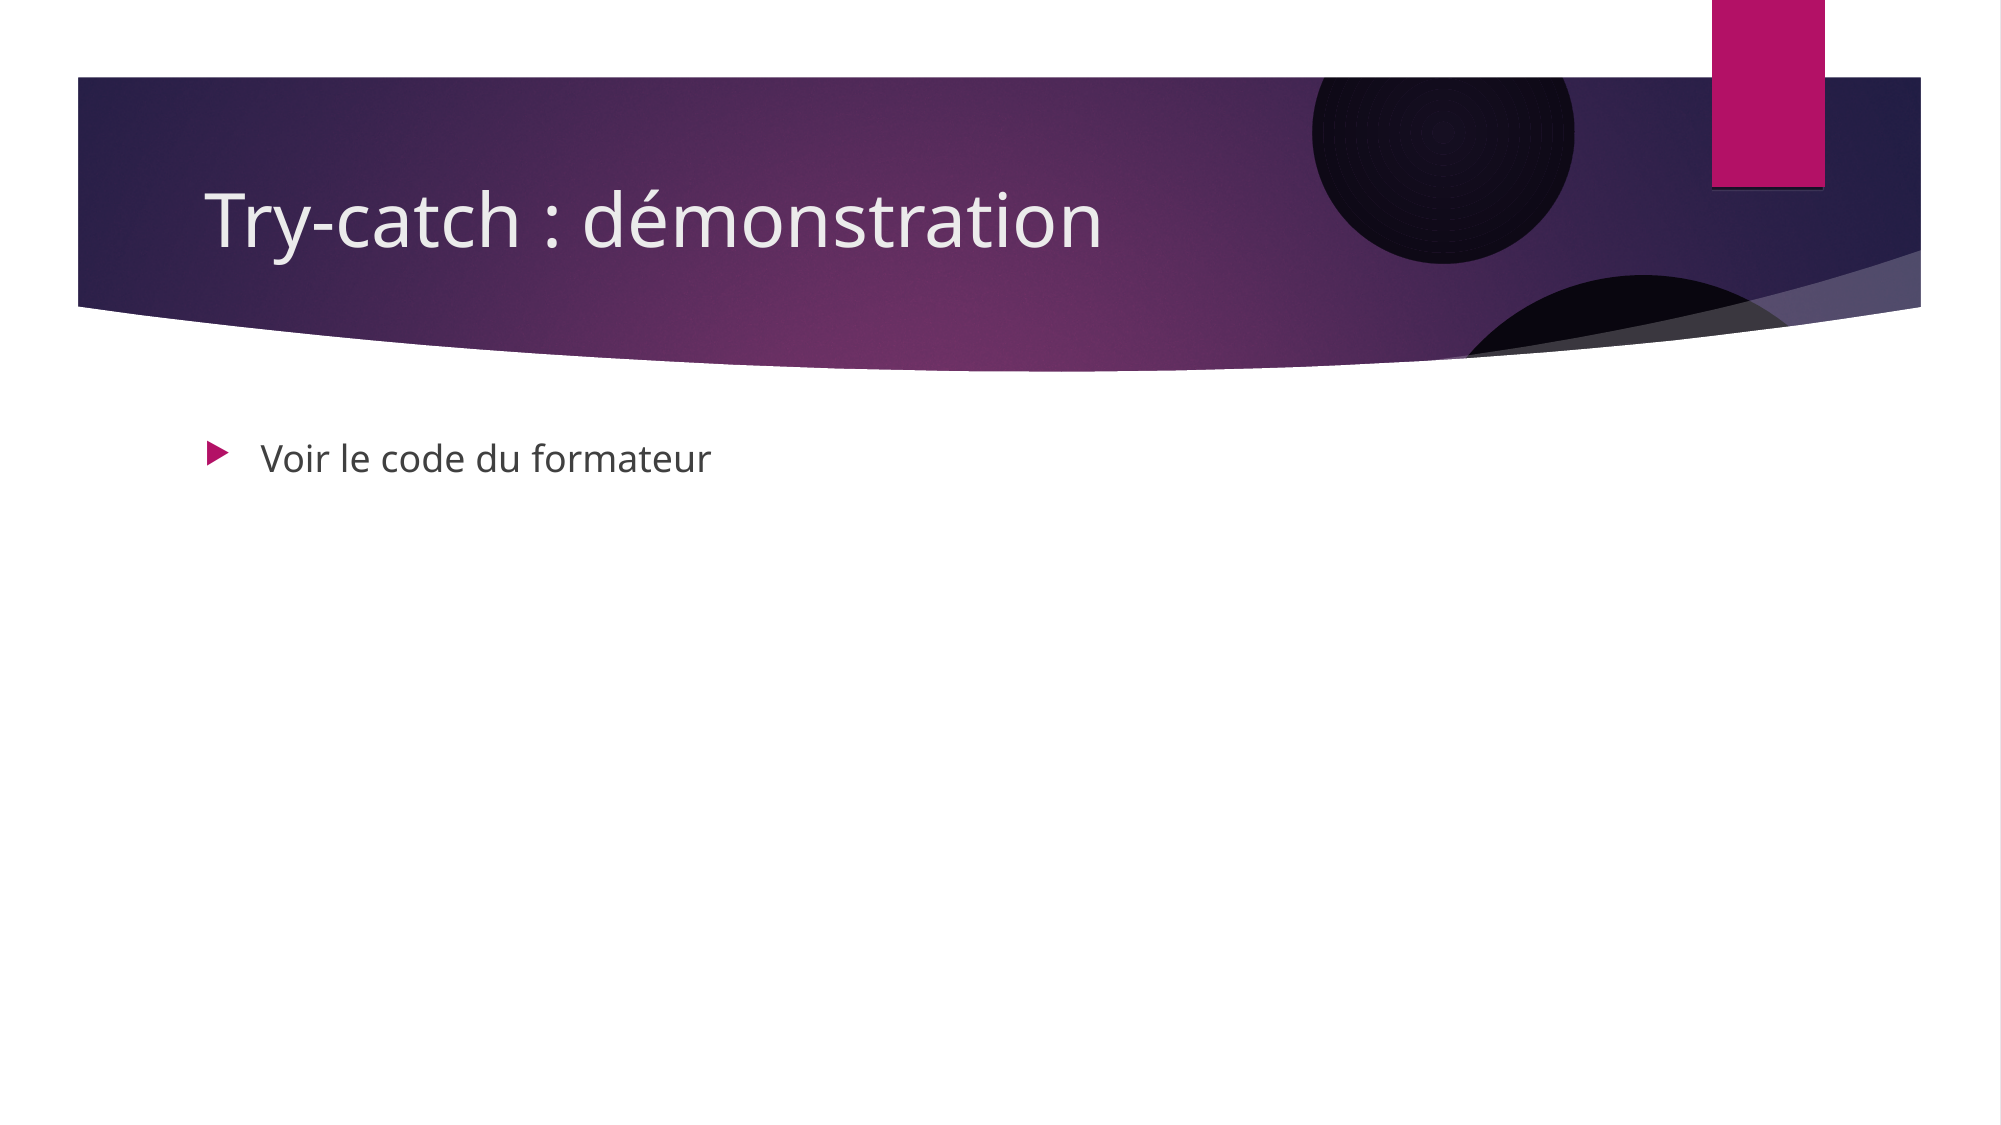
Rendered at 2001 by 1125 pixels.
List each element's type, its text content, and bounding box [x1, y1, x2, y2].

title Try-catch : démonstration [189, 159, 1627, 276]
list Voir le code du formateur [189, 427, 1638, 988]
